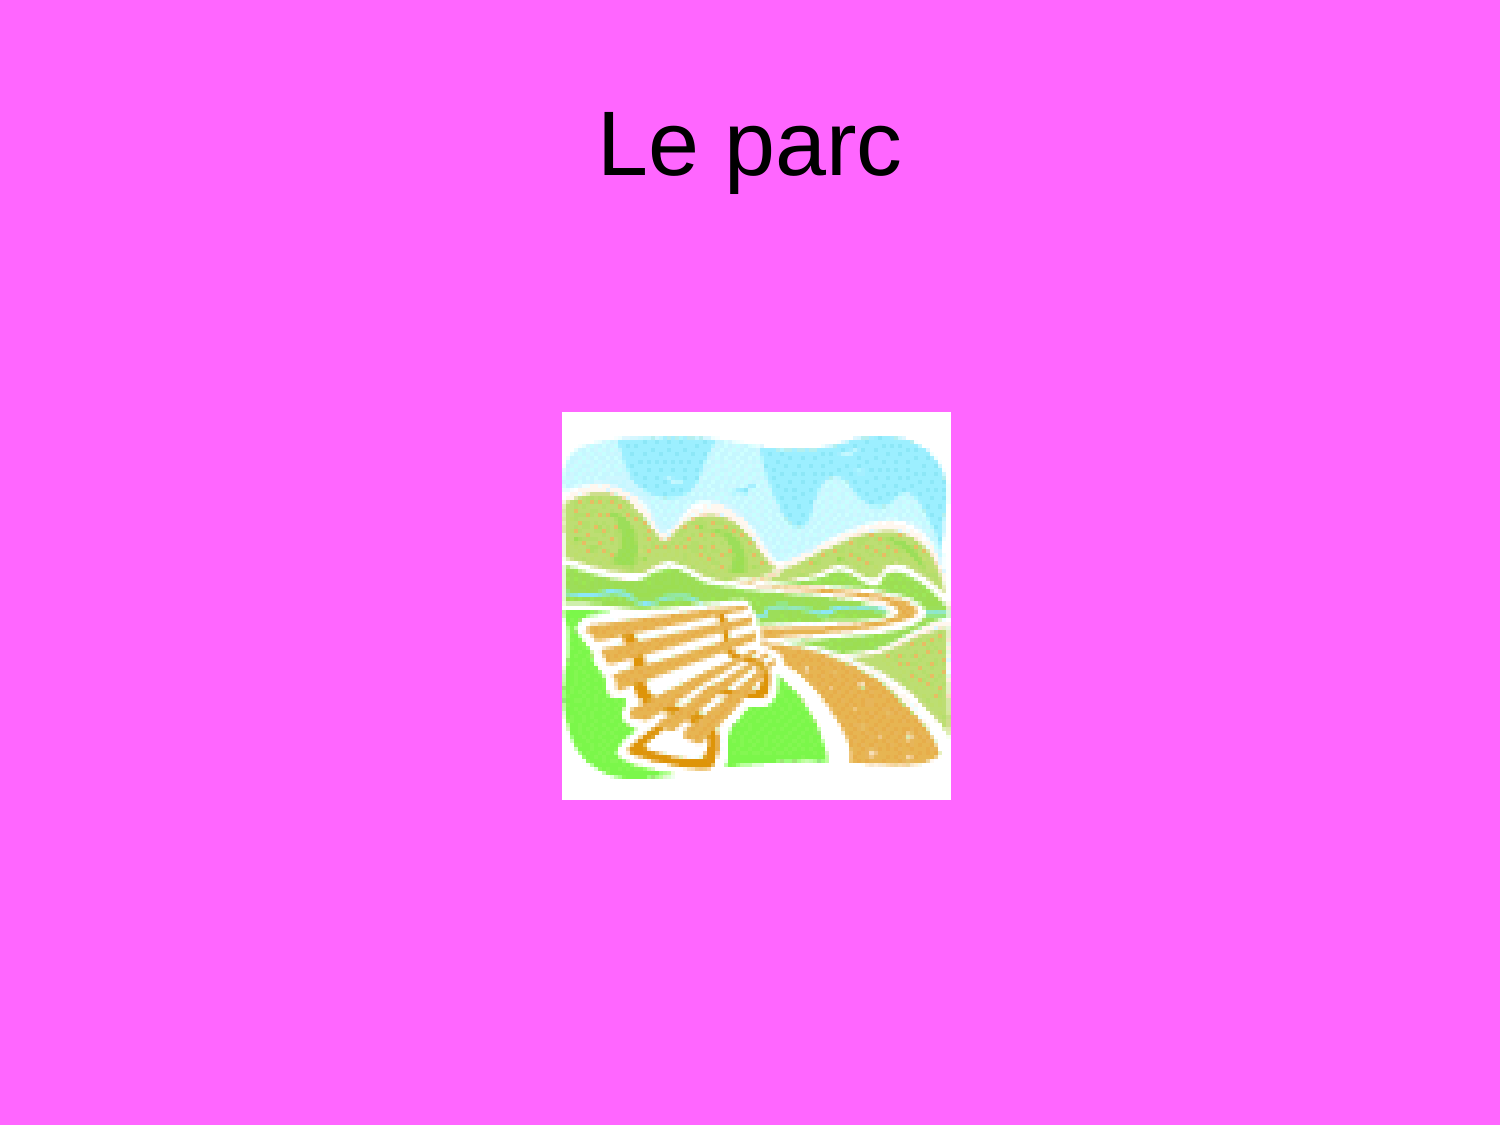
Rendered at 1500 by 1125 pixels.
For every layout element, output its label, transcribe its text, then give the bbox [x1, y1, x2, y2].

picture [562, 412, 951, 801]
title Le parc [75, 45, 1426, 233]
